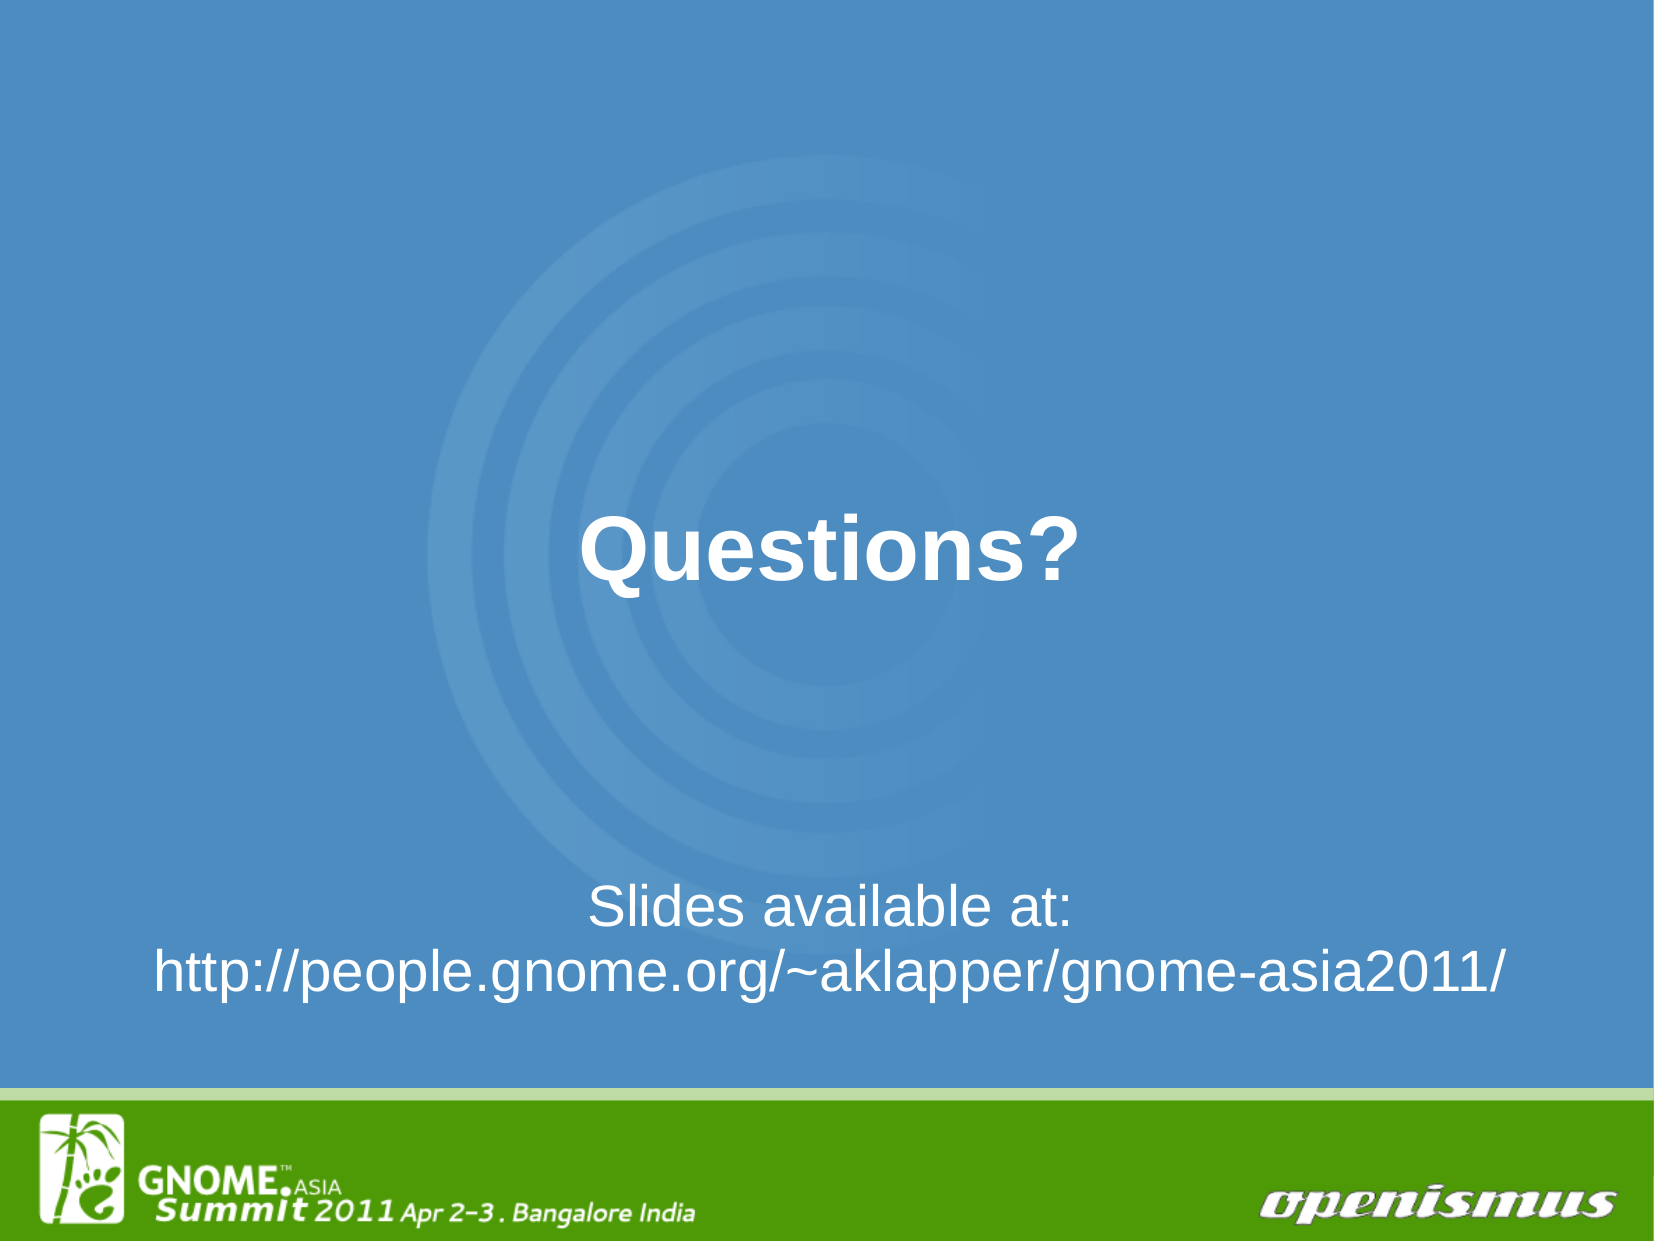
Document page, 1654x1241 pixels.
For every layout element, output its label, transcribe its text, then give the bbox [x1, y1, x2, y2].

title Slides available at: http://people.gnome.org/~aklapper/gnome-asia2011/ [120, 783, 1542, 1094]
picture [0, 0, 1654, 1241]
title Questions? [120, 394, 1542, 704]
